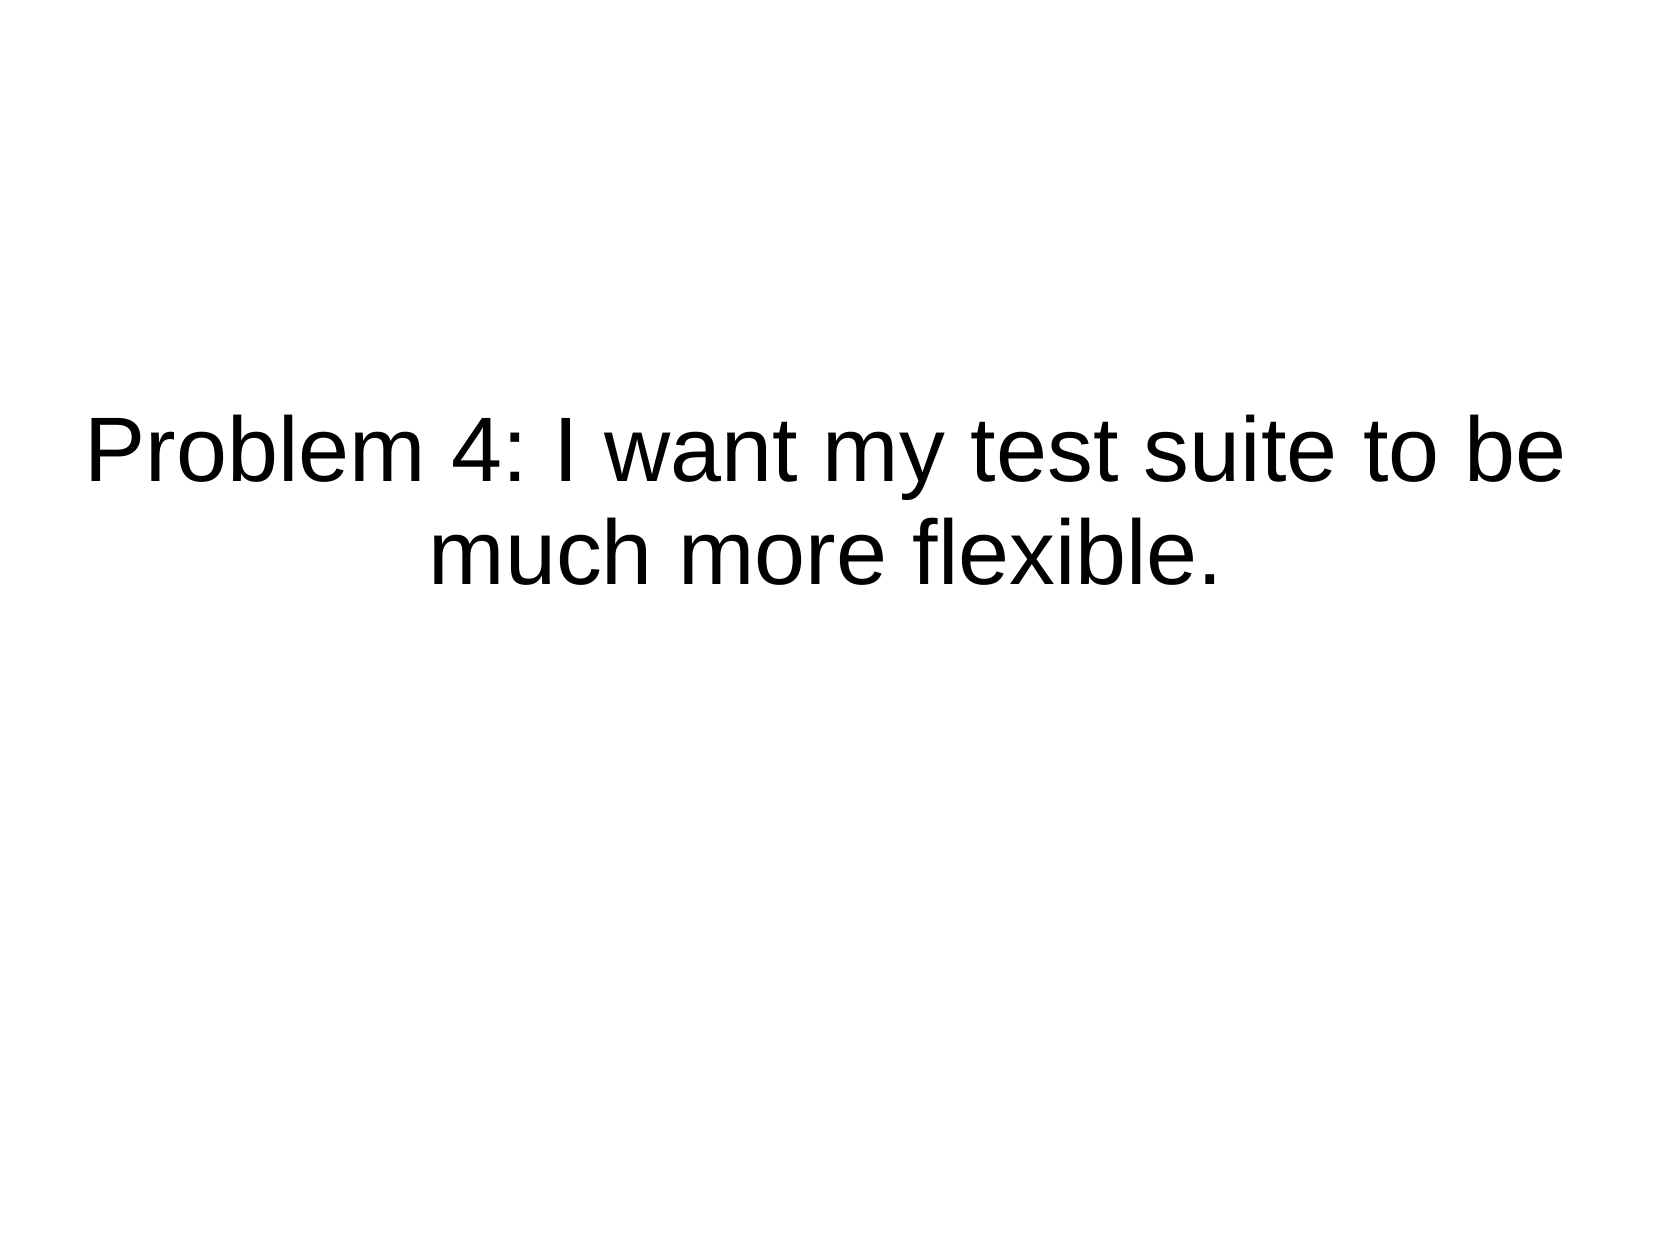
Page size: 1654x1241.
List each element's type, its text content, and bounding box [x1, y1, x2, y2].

title Problem 4: I want my test suite to be much more flexible. [82, 398, 1571, 604]
